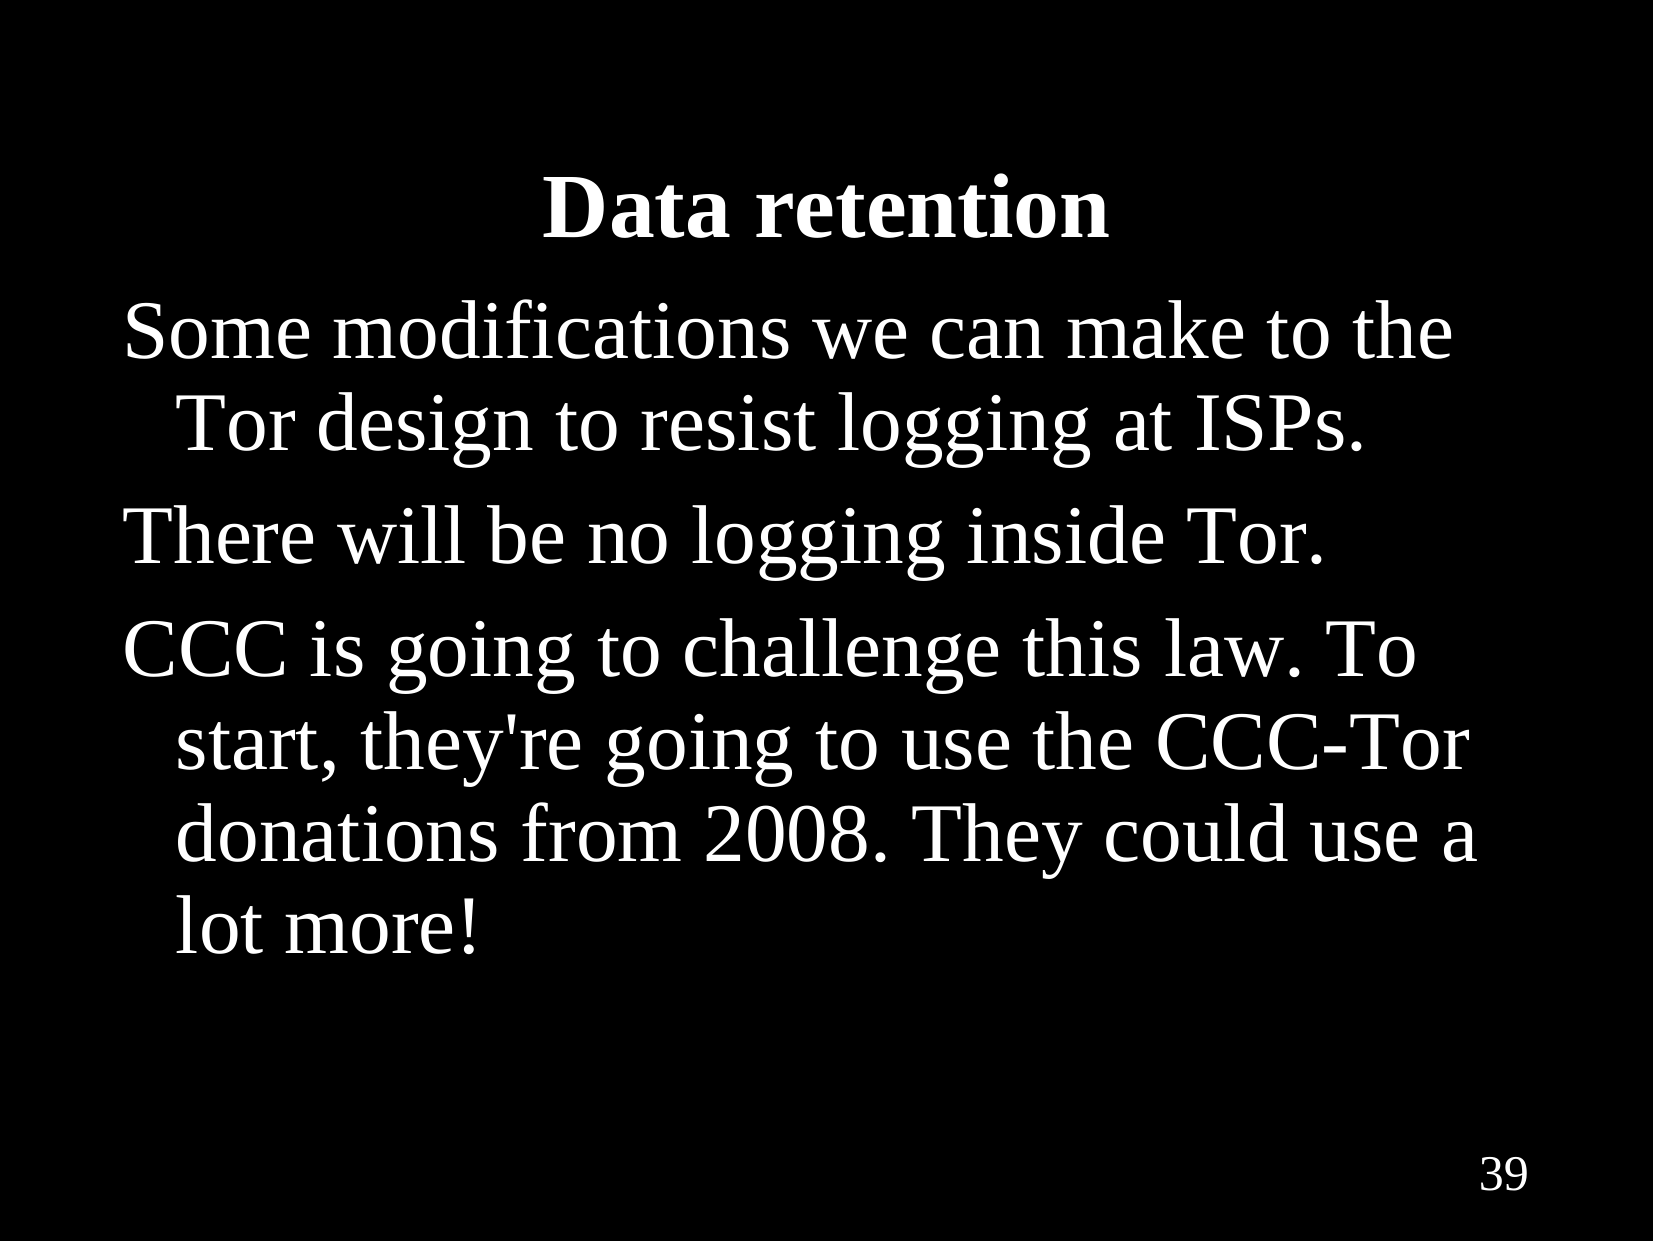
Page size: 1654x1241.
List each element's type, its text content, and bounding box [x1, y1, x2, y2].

title Data retention [121, 103, 1534, 283]
list Some modifications we can make to the Tor design to resist logging at ISPs. There will be no logging inside Tor. CCC is going to challenge this law. To start, they're going to use the CCC-Tor donations from 2008. They could use a lot more! [105, 283, 1558, 1066]
